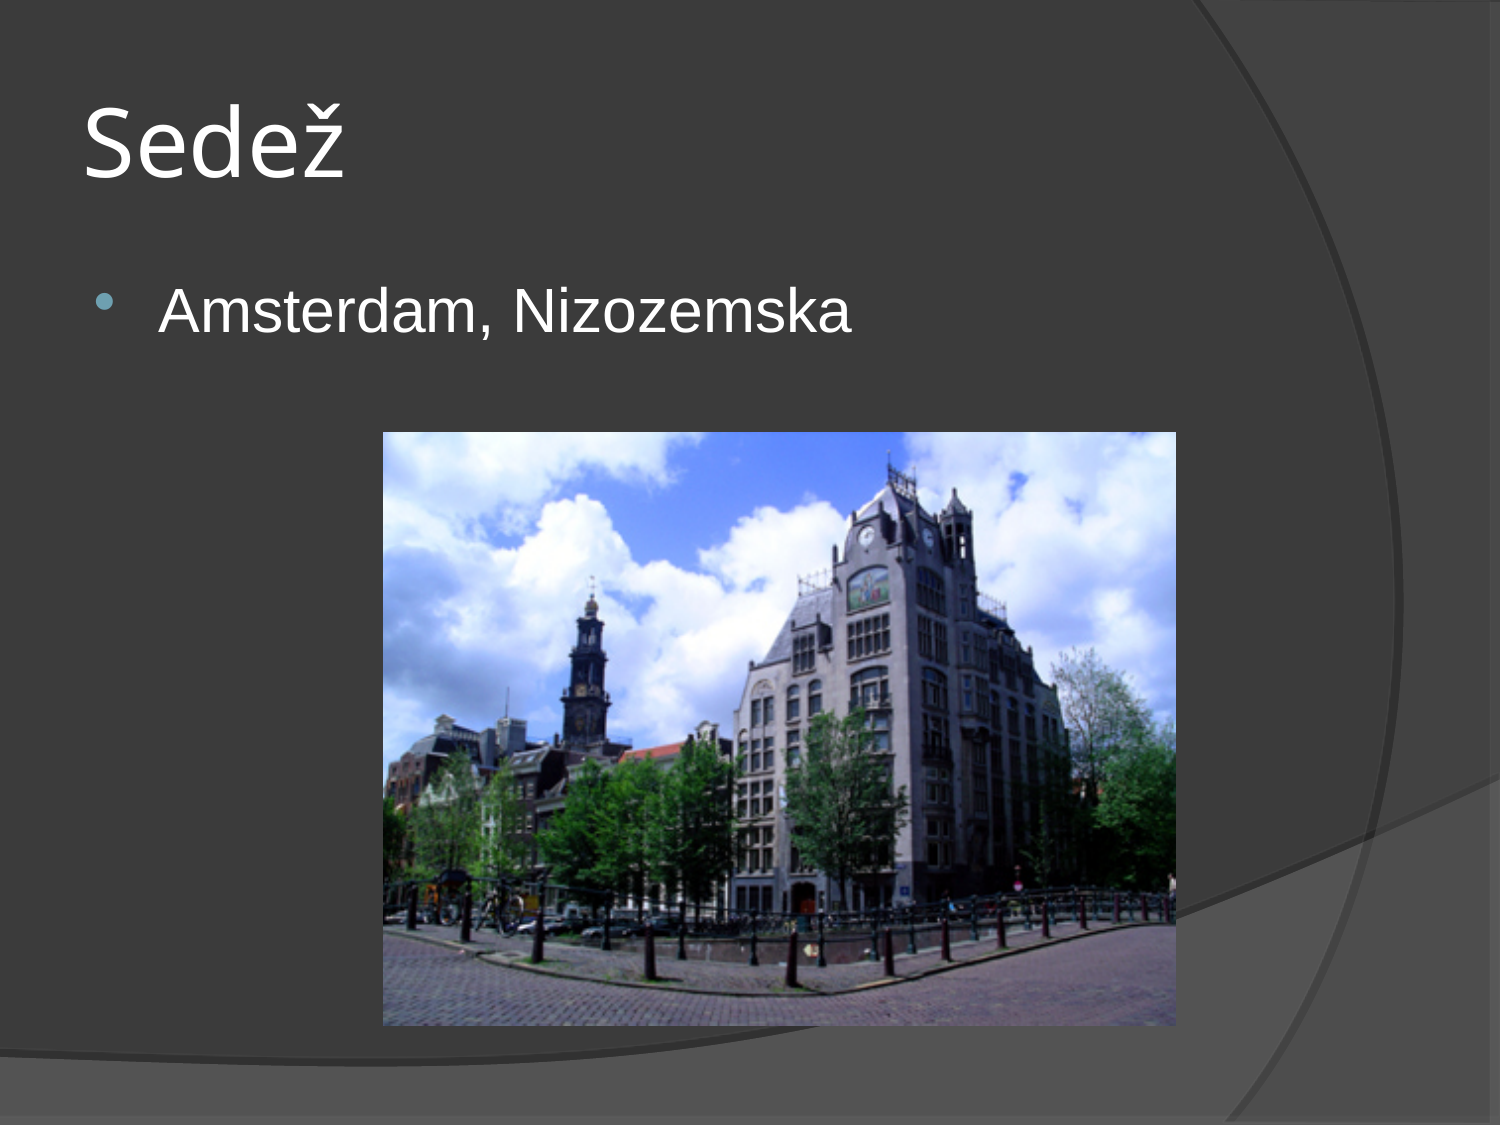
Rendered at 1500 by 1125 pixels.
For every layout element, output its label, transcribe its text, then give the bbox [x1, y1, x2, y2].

list Amsterdam, Nizozemska [75, 262, 1300, 1005]
picture [383, 432, 1176, 1027]
title Sedež [75, 45, 1300, 233]
